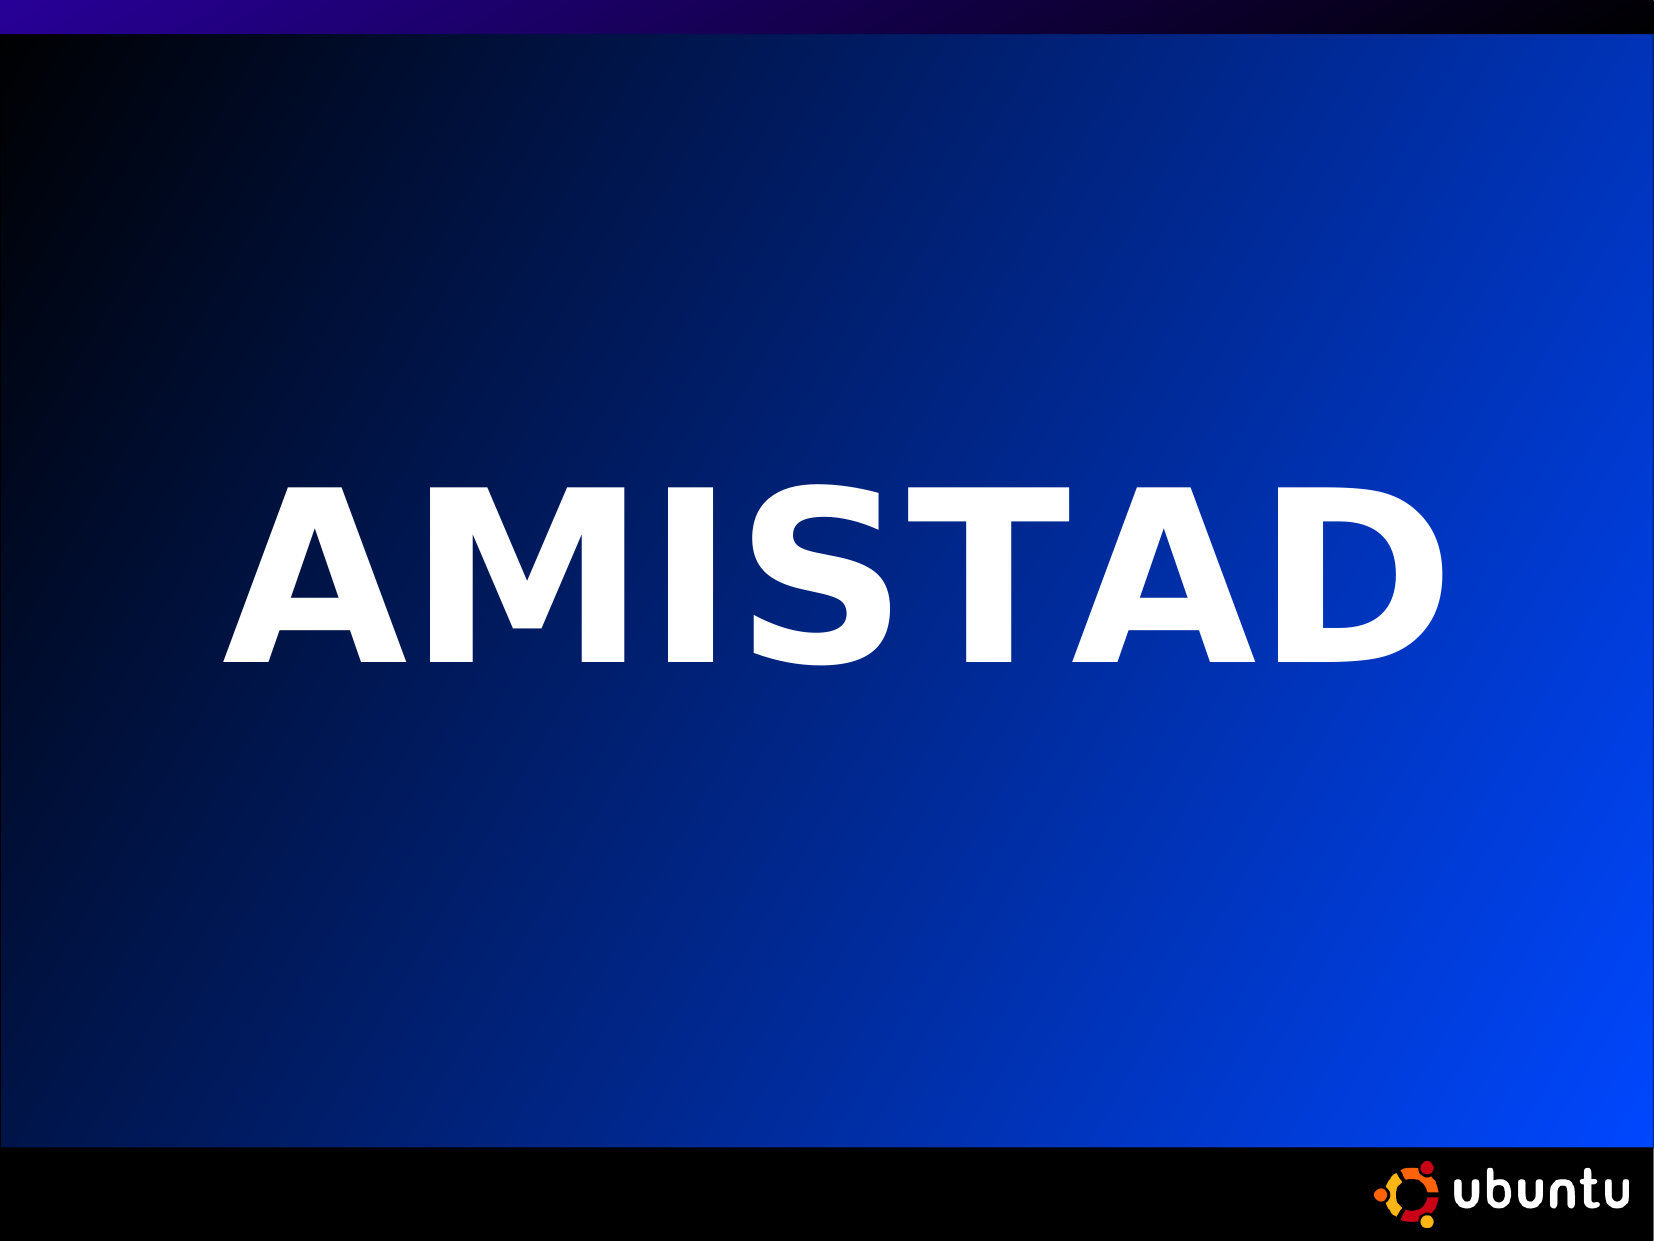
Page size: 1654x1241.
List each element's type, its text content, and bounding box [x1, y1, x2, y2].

text_box AMISTAD [222, 437, 1456, 717]
picture [1374, 1161, 1629, 1228]
text_box [0, 0, 1654, 1241]
